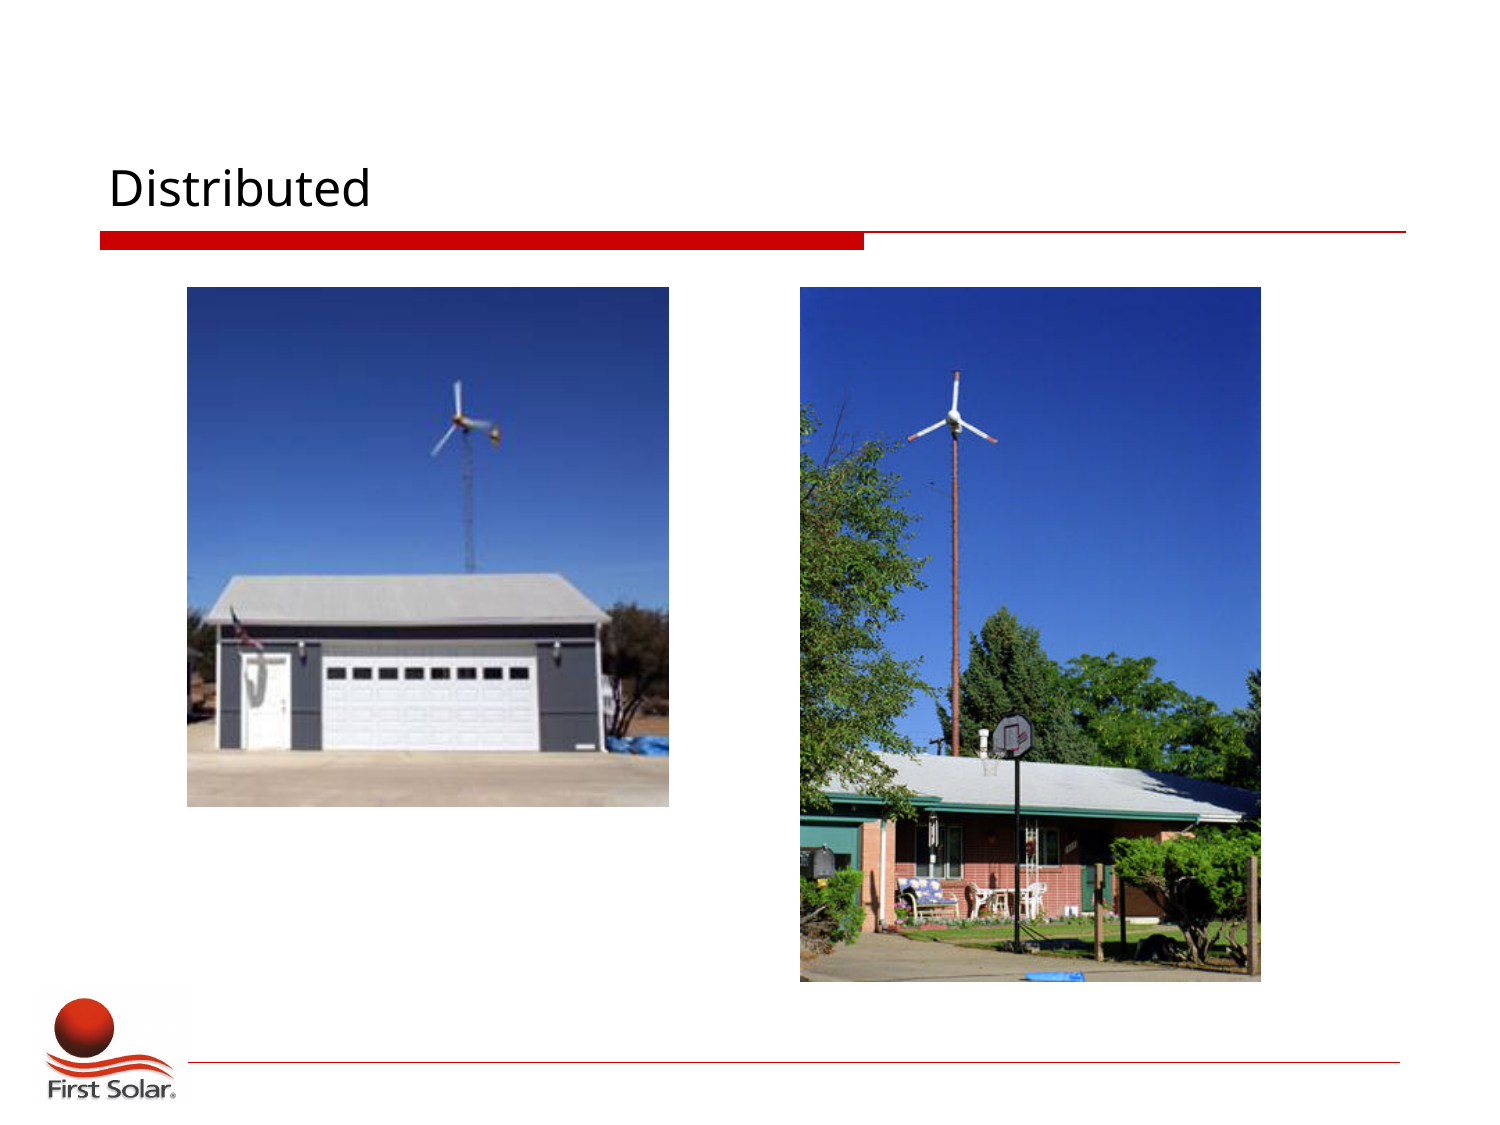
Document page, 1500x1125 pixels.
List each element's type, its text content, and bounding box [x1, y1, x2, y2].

title Distributed [94, 24, 1407, 225]
picture [800, 287, 1261, 982]
picture [37, 987, 188, 1103]
picture [187, 287, 669, 807]
